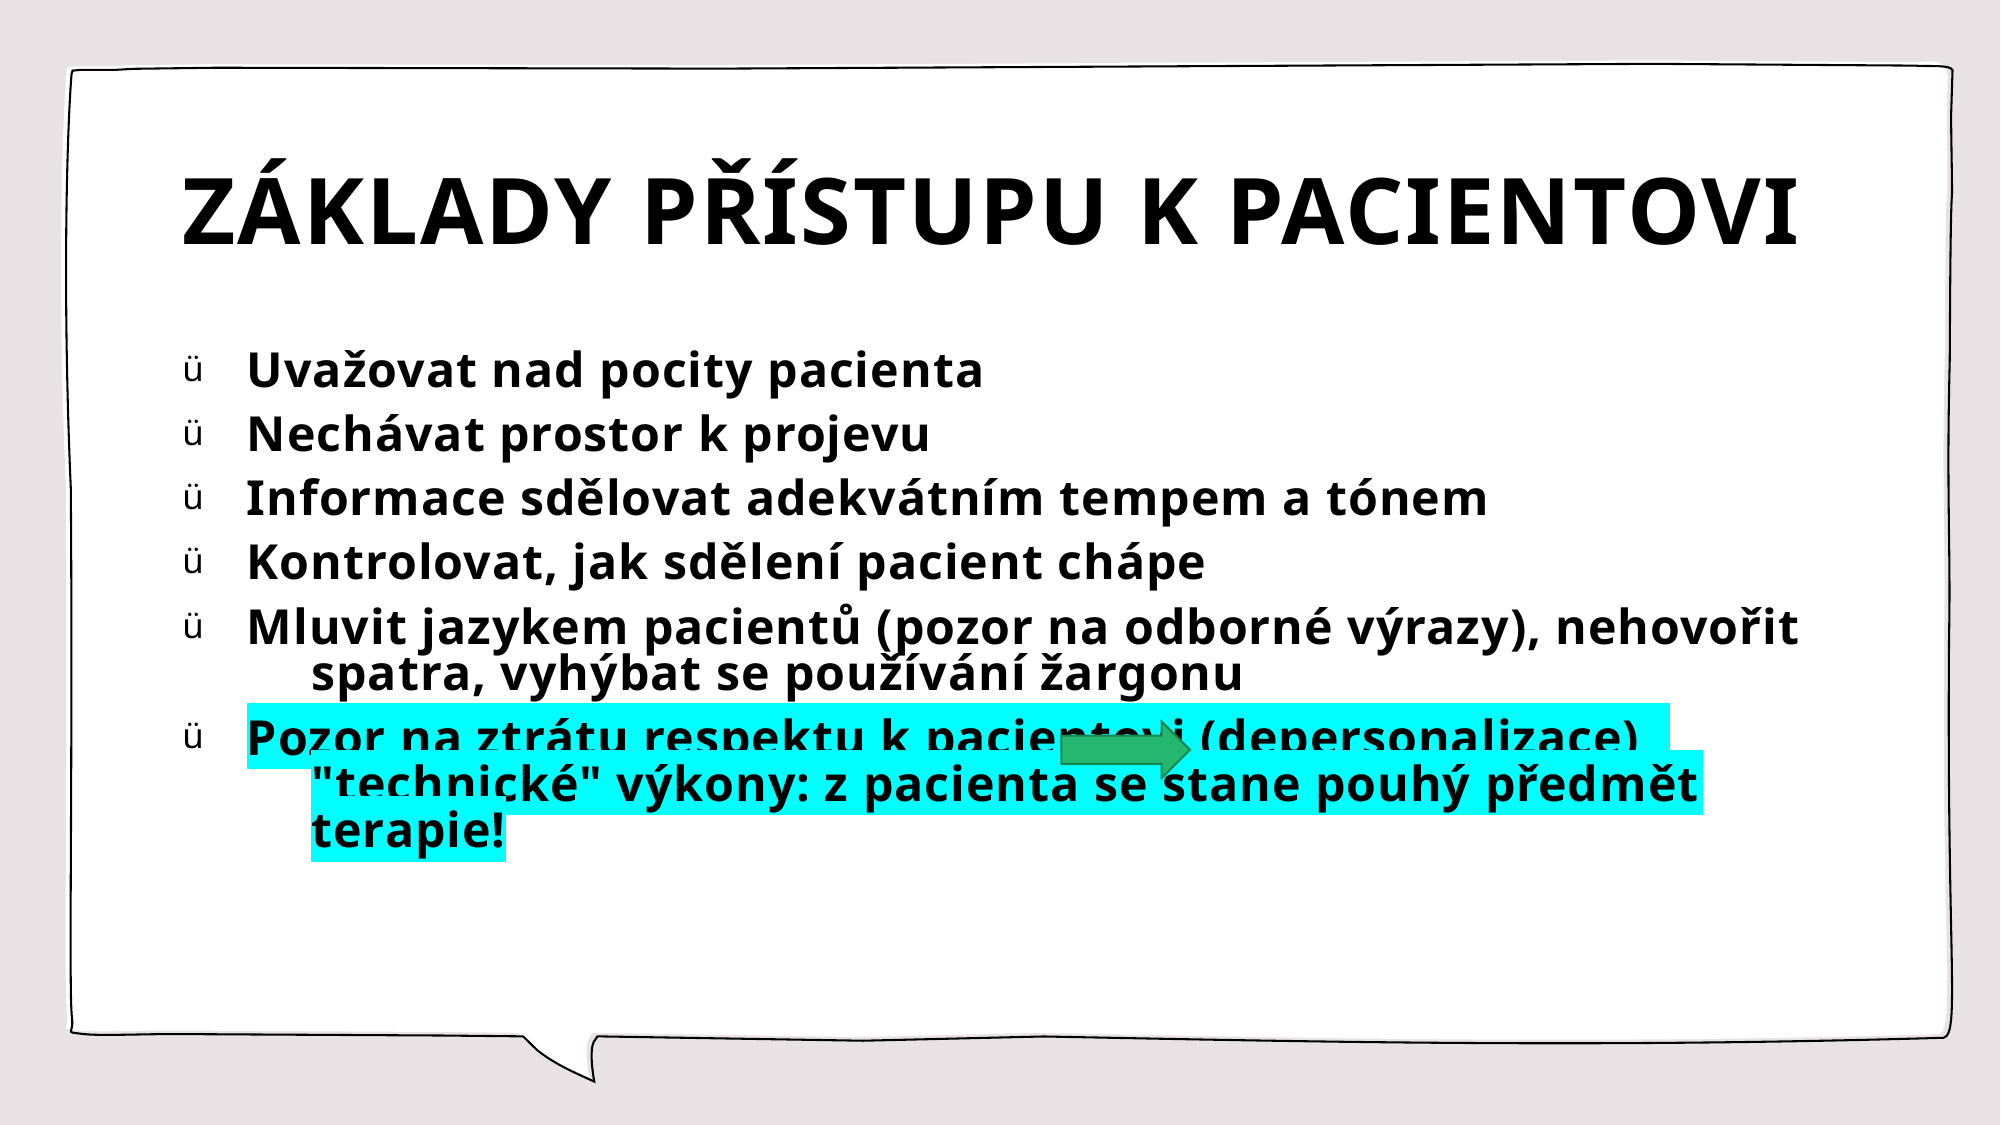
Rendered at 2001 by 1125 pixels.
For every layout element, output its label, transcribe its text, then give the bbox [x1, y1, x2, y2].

title ZÁKLADY PŘÍSTUPU K PACIENTOVI [167, 91, 1863, 324]
list Uvažovat nad pocity pacienta Nechávat prostor k projevu Informace sdělovat adekvátním tempem a tónem Kontrolovat, jak sdělení pacient chápe Mluvit jazykem pacientů (pozor na odborné výrazy), nehovořit spatra, vyhýbat se používání žargonu Pozor na ztrátu respektu k pacientovi (depersonalizace) "technické" výkony: z pacienta se stane pouhý předmět terapie! [167, 342, 1850, 869]
text_box [1061, 721, 1190, 779]
